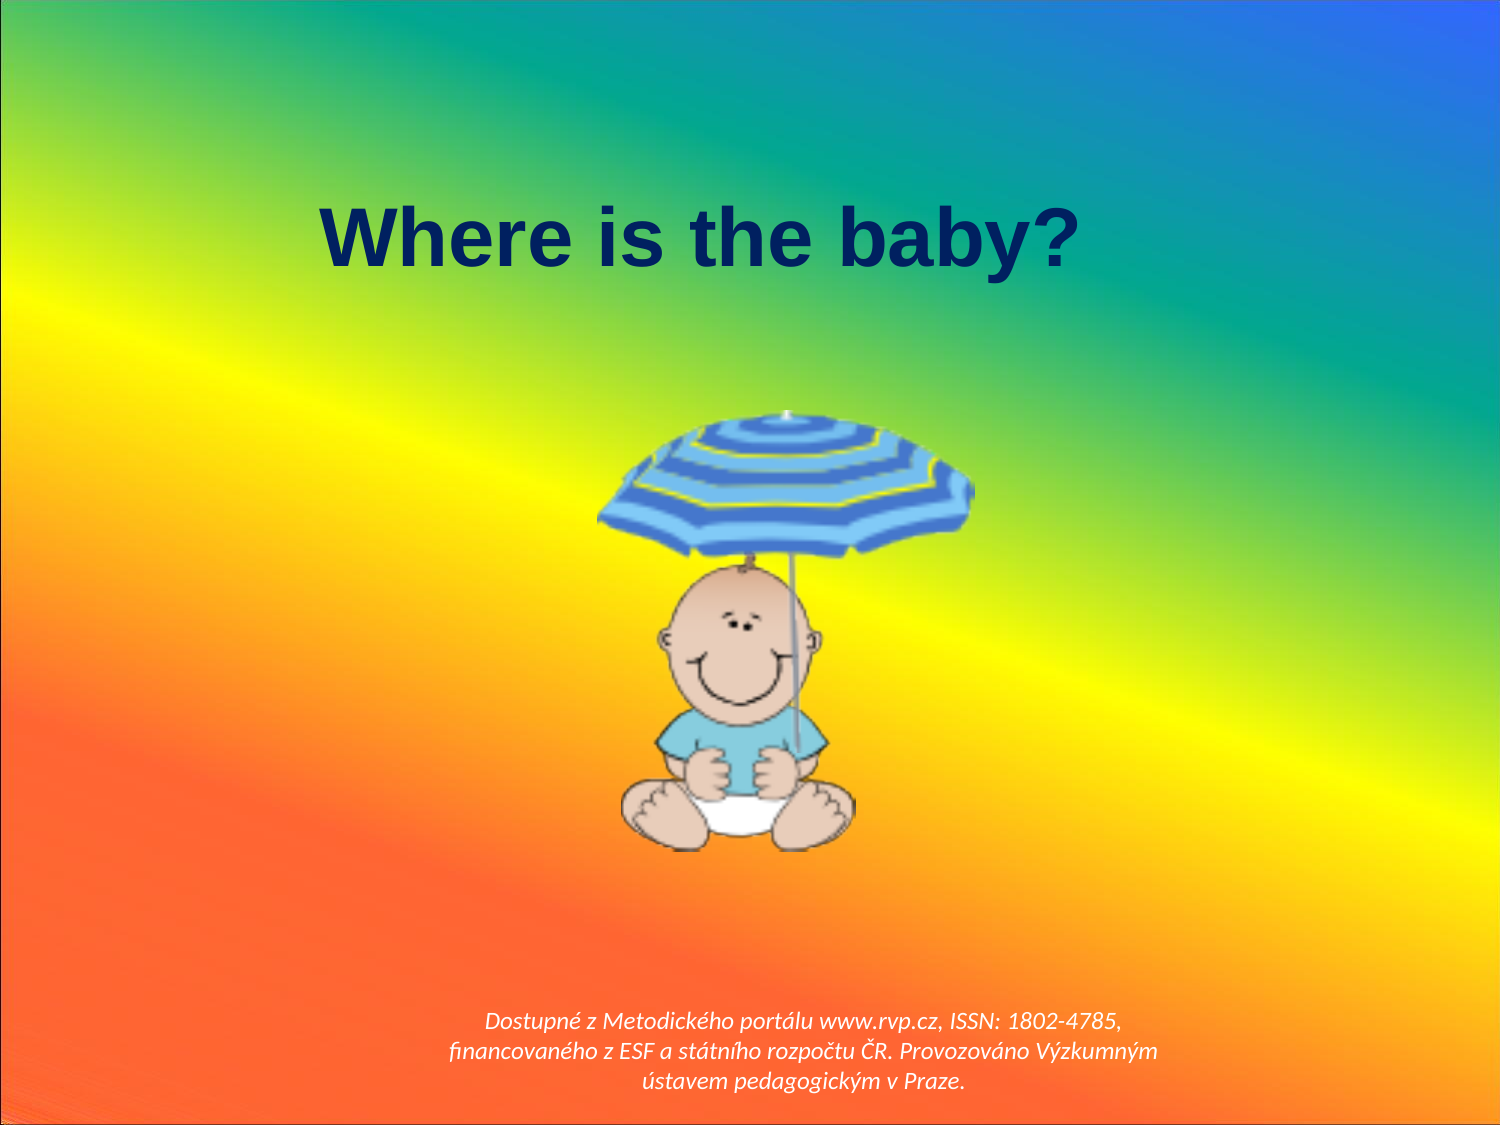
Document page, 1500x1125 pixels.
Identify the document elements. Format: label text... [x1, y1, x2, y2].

title [35, 304, 1500, 727]
picture [0, 0, 1500, 1125]
text_box Where is the baby? [304, 175, 1395, 292]
text_box Dostupné z Metodického portálu www.rvp.cz, ISSN: 1802-4785, financovaného z ESF a státního rozpočtu ČR. Provozováno Výzkumným ústavem pedagogickým v Praze. [421, 1019, 1187, 1080]
